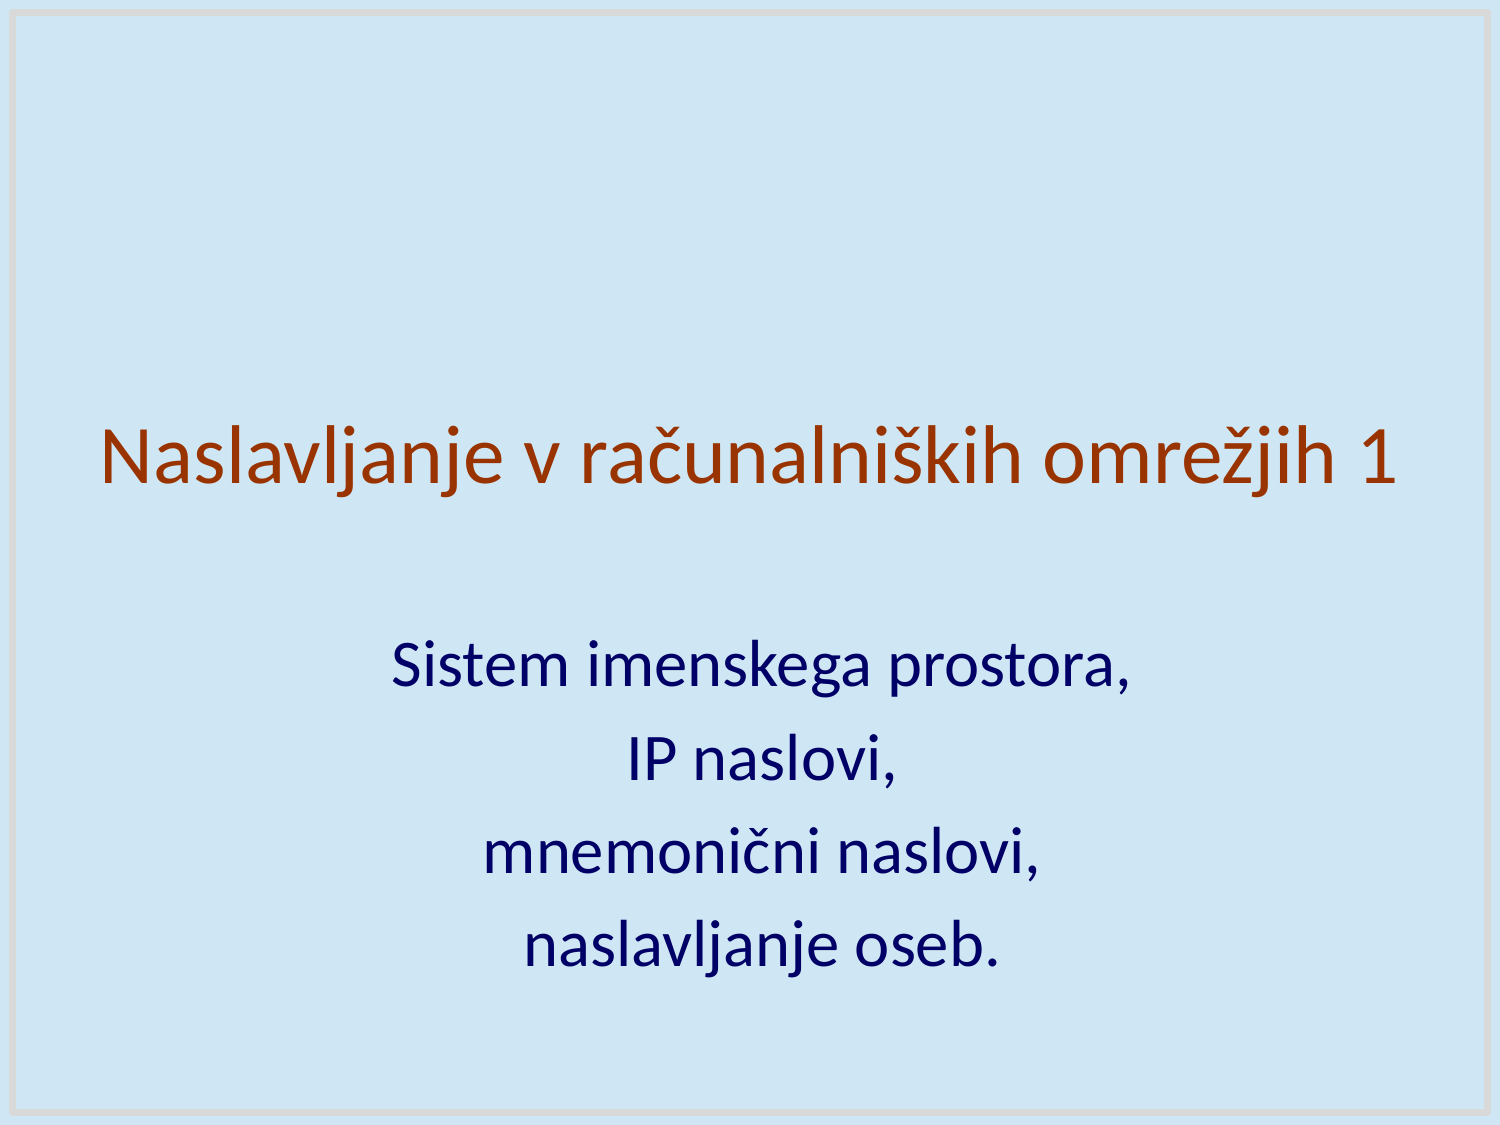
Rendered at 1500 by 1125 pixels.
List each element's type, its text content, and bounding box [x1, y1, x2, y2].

title Naslavljanje v računalniških omrežjih 1 [75, 387, 1425, 513]
subtitle Sistem imenskega prostora, IP naslovi, mnemonični naslovi, naslavljanje oseb. [187, 612, 1338, 1013]
